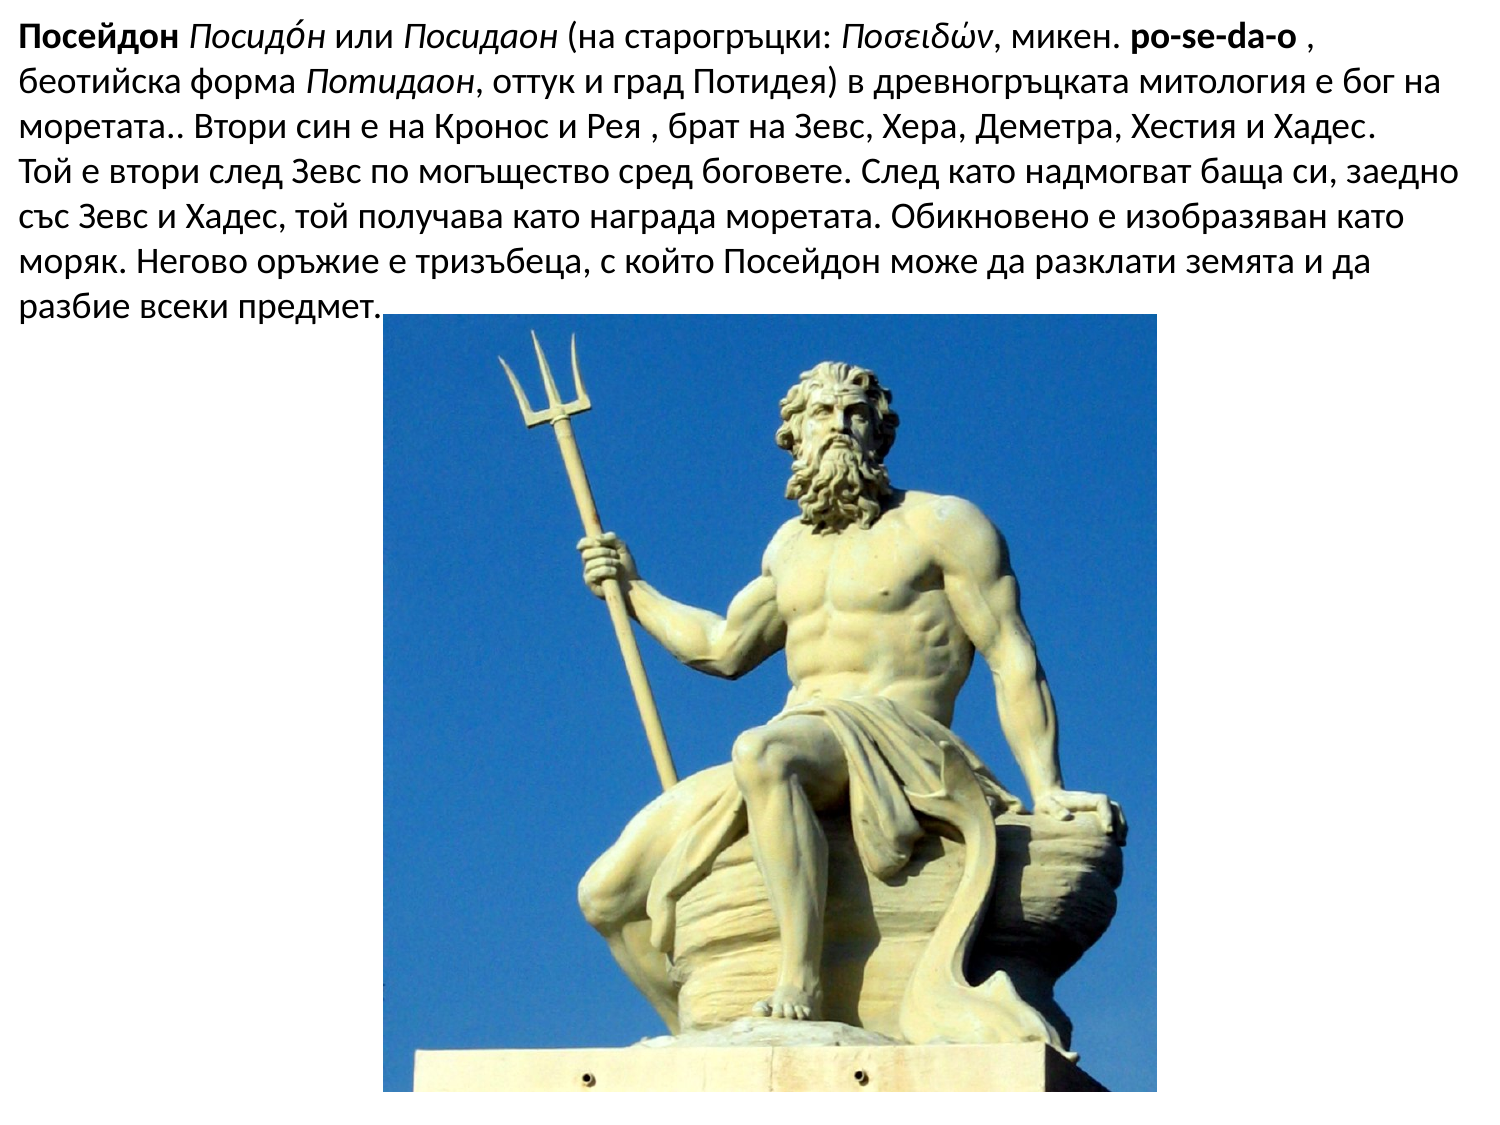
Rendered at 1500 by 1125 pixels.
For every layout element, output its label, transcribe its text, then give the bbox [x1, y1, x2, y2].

text_box Посейдон Посидо́н или Посидаон (на старогръцки: Ποσειδών, микен. po-se-da-o , беотийска форма Потидаон, оттук и град Потидея) в древногръцката митология е бог на моретата.. Втори син е на Кронос и Рея , брат на Зевс, Хера, Деметра, Хестия и Хадес. Той е втори след Зевс по могъщество сред боговете. След като надмогват баща си, заедно със Зевс и Хадес, той получава като награда моретата. Обикновено е изобразяван като моряк. Негово оръжие е тризъбеца, с който Посейдон може да разклати земята и да разбие всеки предмет. [3, 3, 1500, 334]
picture [383, 334, 1157, 1092]
